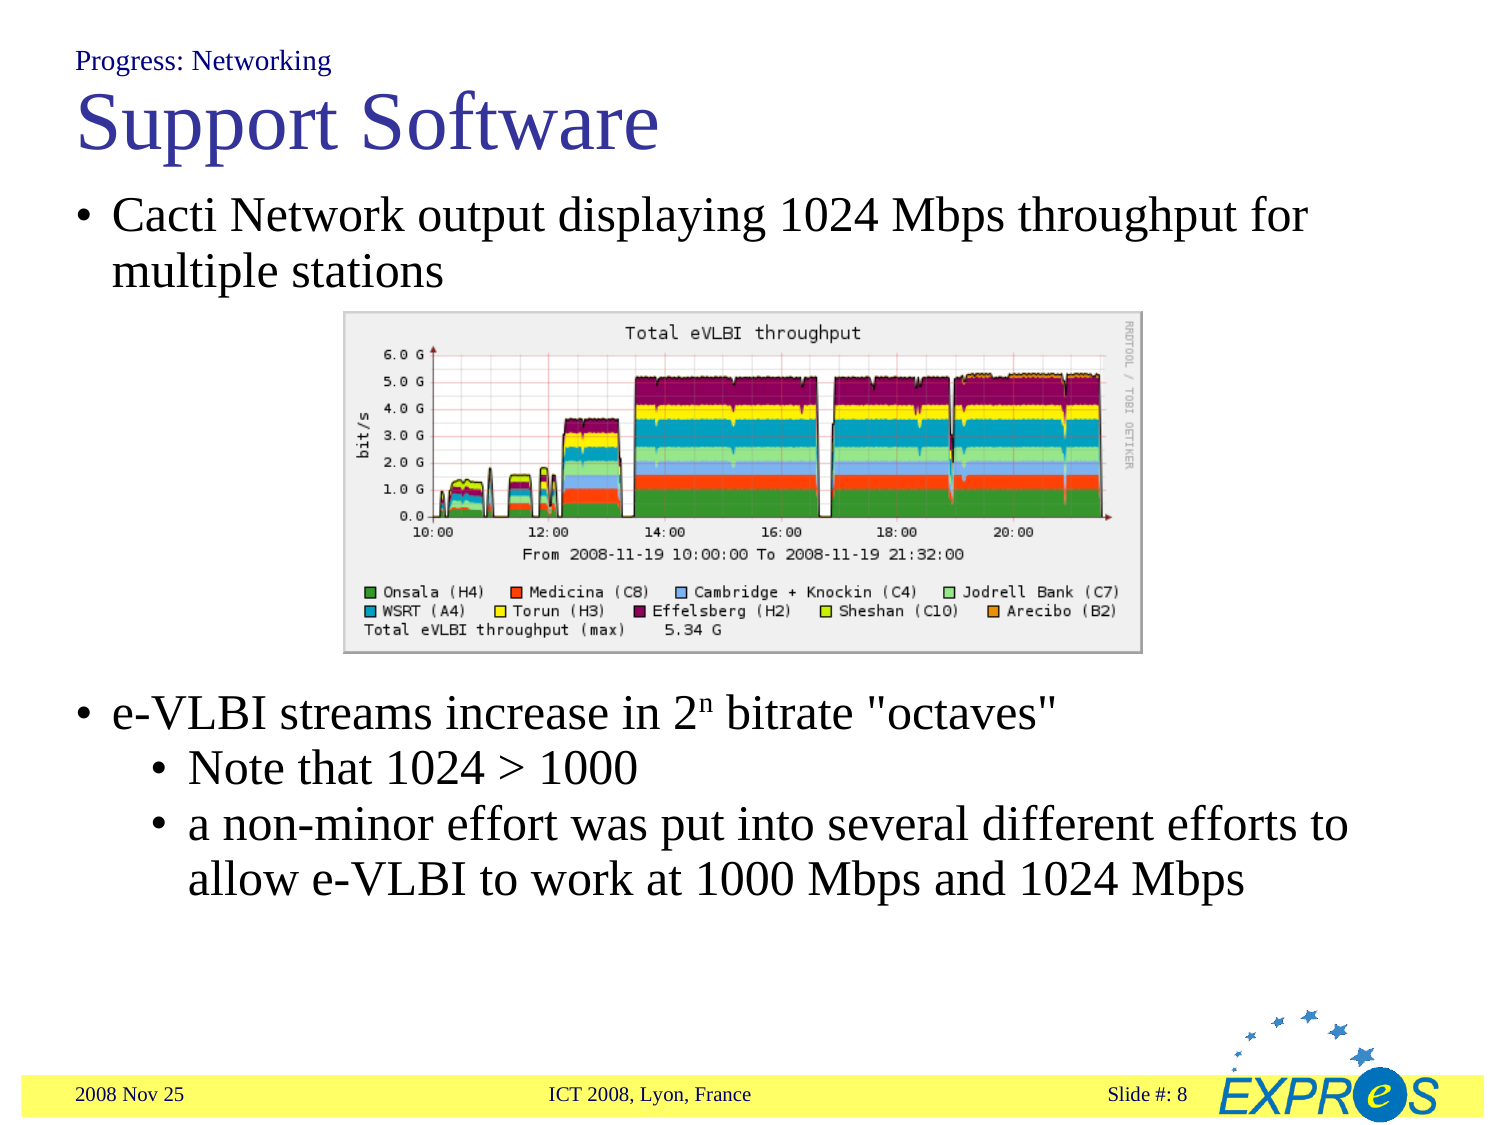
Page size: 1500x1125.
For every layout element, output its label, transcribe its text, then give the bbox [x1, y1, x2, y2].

picture [21, 1006, 1500, 1125]
picture [343, 311, 1143, 654]
title Support Software [75, 85, 1426, 172]
text_box Progress: Networking [75, 37, 1426, 85]
list Cacti Network output displaying 1024 Mbps throughput for multiple stations e-VLBI streams increase in 2n bitrate "octaves" Note that 1024 > 1000 a non-minor effort was put into several different efforts to allow e-VLBI to work at 1000 Mbps and 1024 Mbps [75, 187, 1426, 1023]
